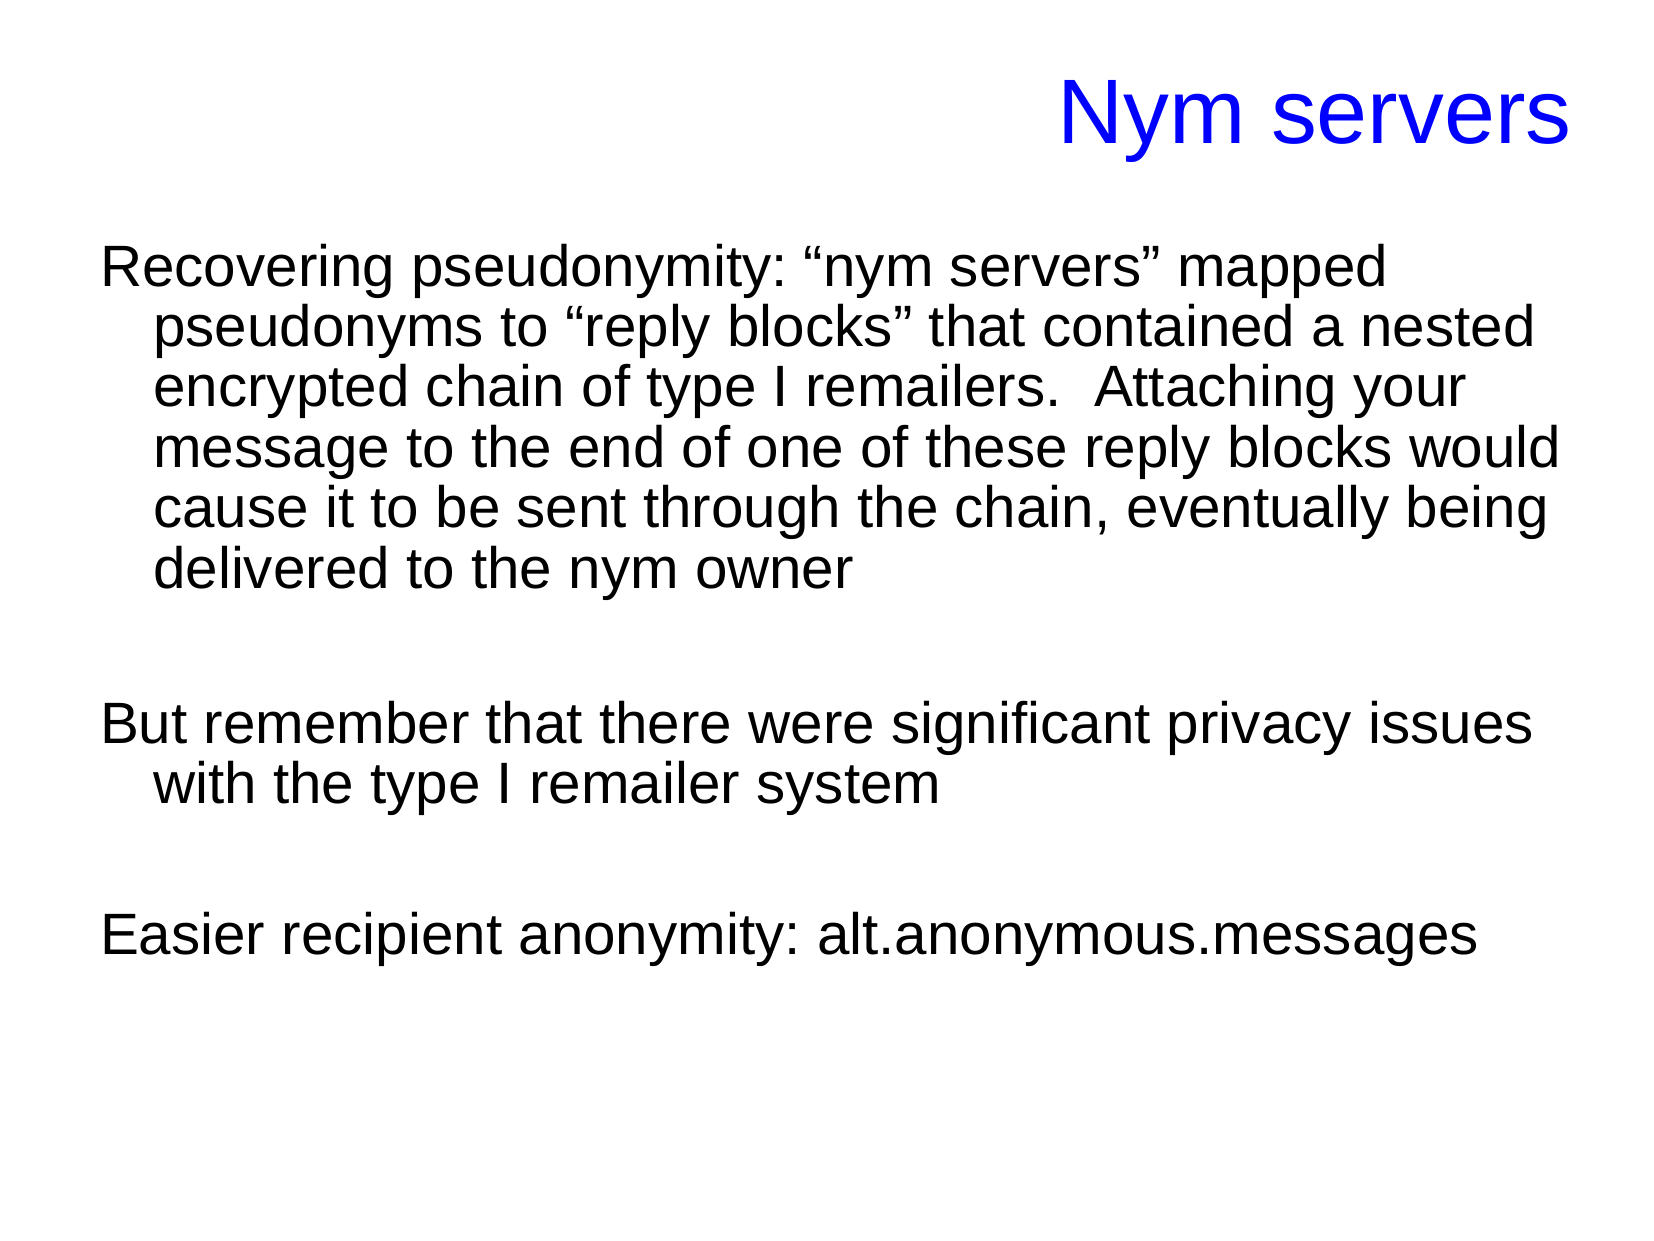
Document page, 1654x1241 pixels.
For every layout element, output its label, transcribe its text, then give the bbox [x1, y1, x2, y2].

title Nym servers [84, 11, 1573, 219]
list Recovering pseudonymity: “nym servers” mapped pseudonyms to “reply blocks” that contained a nested encrypted chain of type I remailers. Attaching your message to the end of one of these reply blocks would cause it to be sent through the chain, eventually being delivered to the nym owner But remember that there were significant privacy issues with the type I remailer system Easier recipient anonymity: alt.anonymous.messages [82, 237, 1571, 1170]
